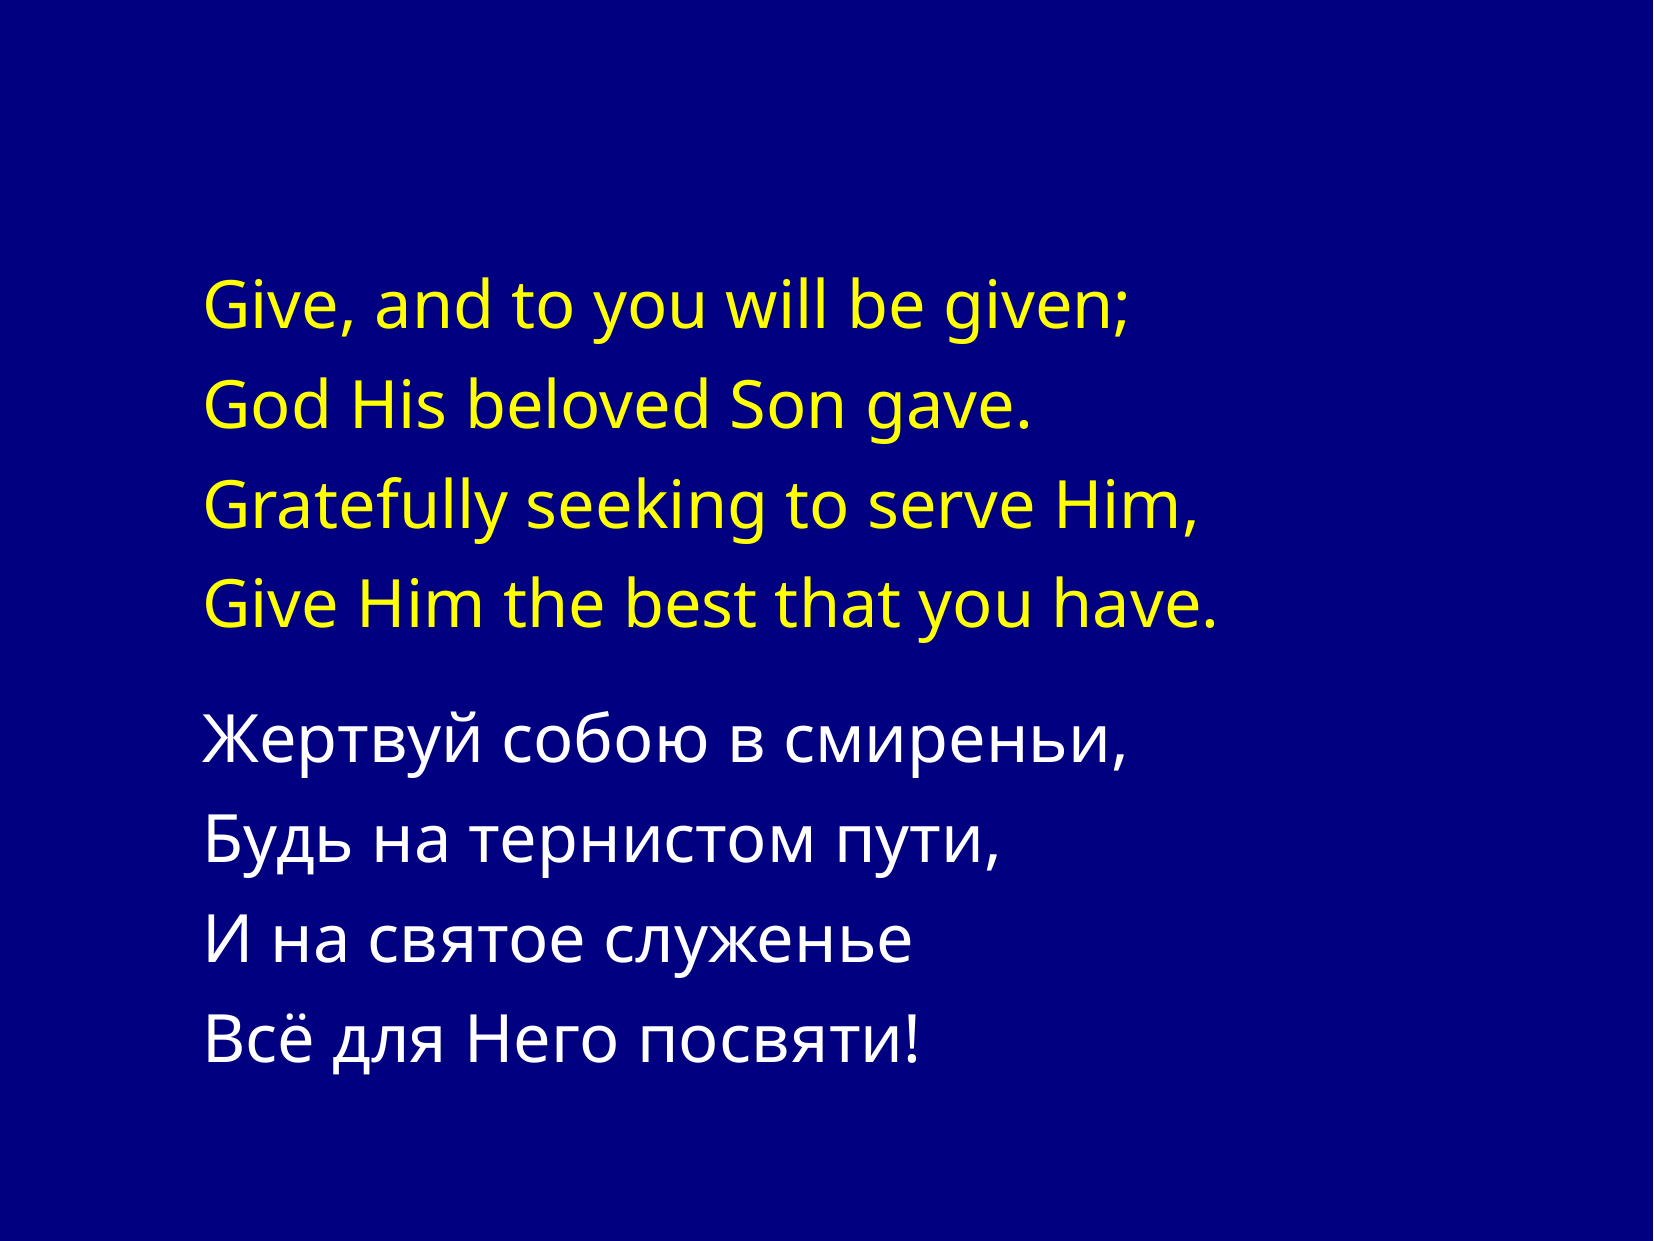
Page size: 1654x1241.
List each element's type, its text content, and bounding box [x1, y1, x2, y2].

text_box Give, and to you will be given; God His beloved Son gave. Gratefully seeking to serve Him, Give Him the best that you have. [75, 150, 1576, 638]
text_box Жертвуй собою в смиреньи, Будь на тернистом пути, И на святое служенье Всё для Него посвяти! [75, 675, 1576, 1163]
